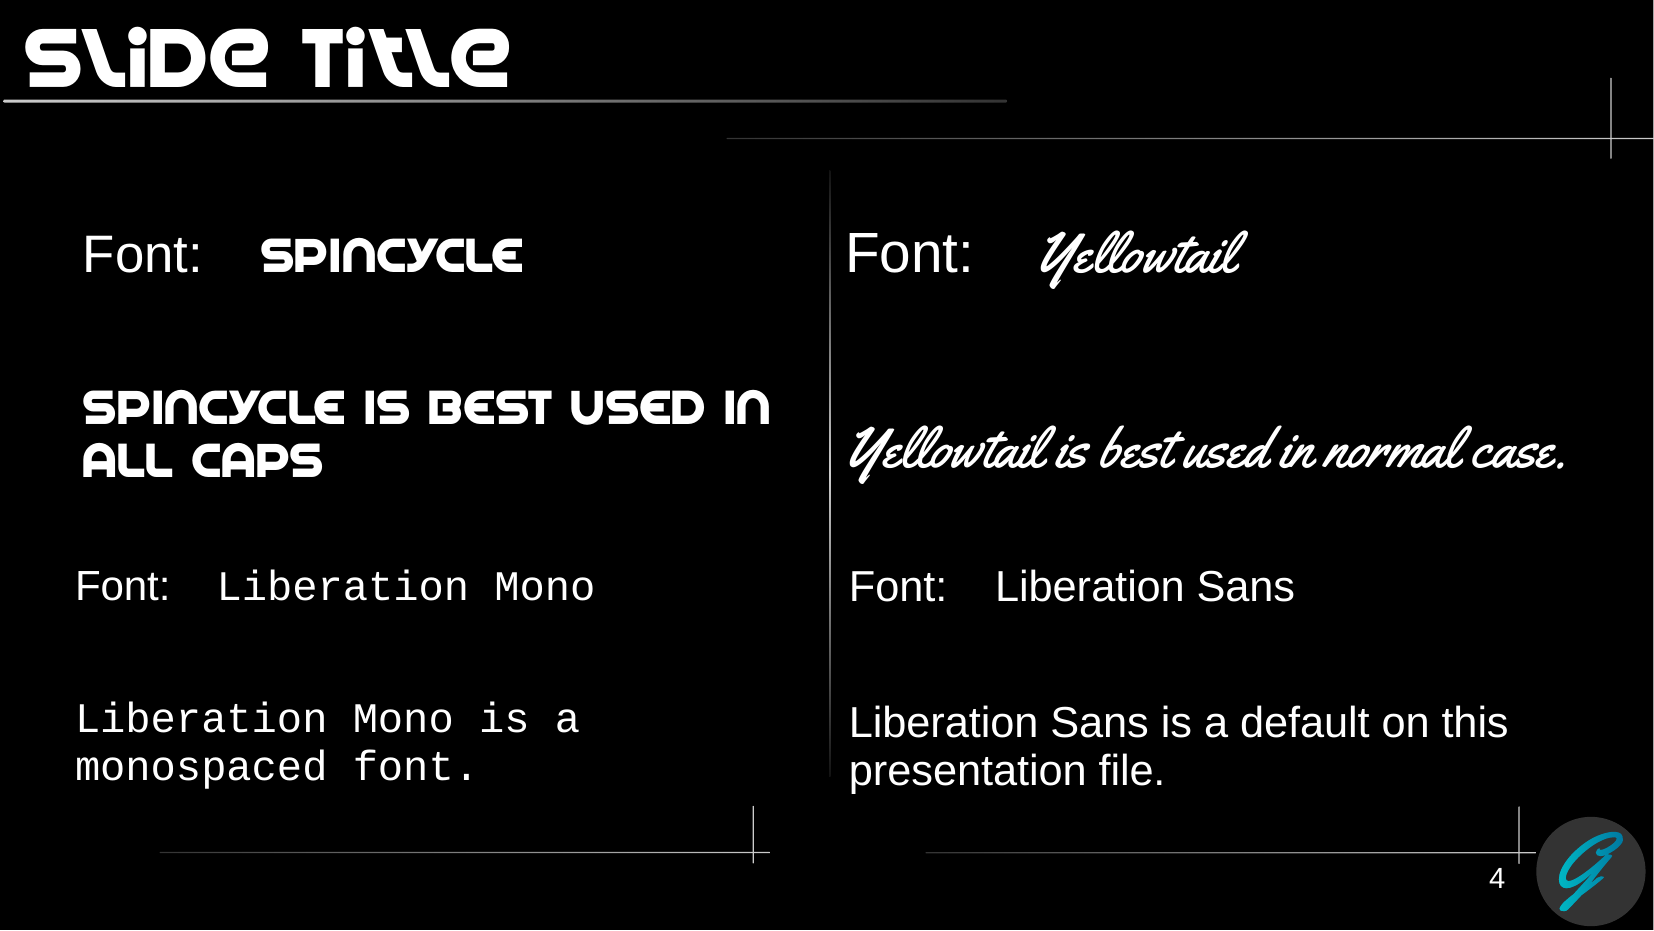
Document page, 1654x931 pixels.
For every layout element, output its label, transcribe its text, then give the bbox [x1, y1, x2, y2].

list Font: Yellowtail Yellowtail is best used in normal case. [844, 217, 1571, 488]
list Font: SPINCYCLE SPINCYCLE IS BEST USED IN ALL CAPS [82, 225, 809, 495]
title Slide Title [23, 2, 1588, 128]
list Font: Liberation Mono Liberation Mono is a monospaced font. [75, 562, 801, 795]
list Font: Liberation Sans Liberation Sans is a default on this presentation file. [849, 562, 1576, 795]
